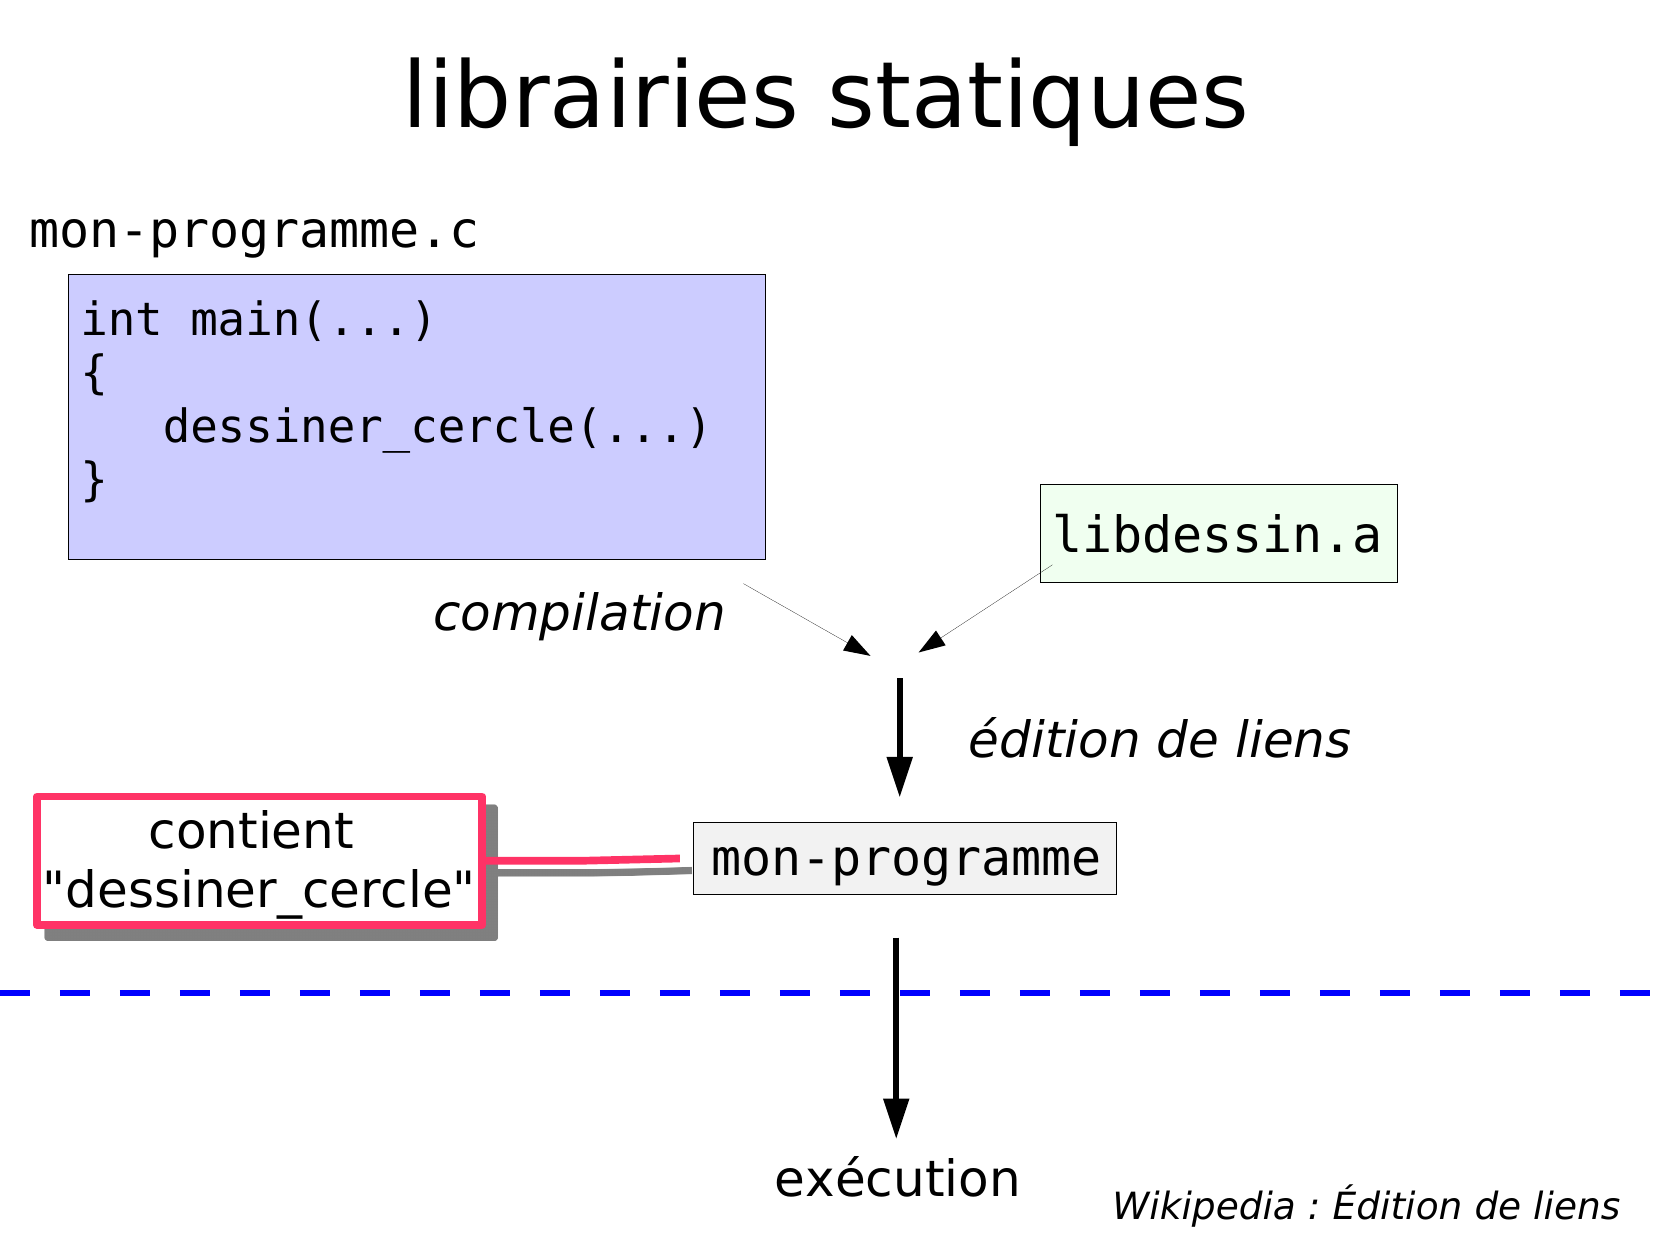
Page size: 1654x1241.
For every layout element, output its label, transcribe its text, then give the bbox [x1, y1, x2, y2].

title librairies statiques [0, 34, 1654, 158]
text_box [68, 274, 766, 560]
text_box int main(...) { dessiner_cercle(...) } [80, 293, 713, 560]
text_box [1040, 484, 1398, 583]
text_box mon-programme.c [29, 201, 480, 260]
text_box édition de liens [968, 711, 1353, 770]
text_box [693, 822, 1117, 895]
text_box Wikipedia : Édition de liens [1112, 1184, 1622, 1229]
text_box exécution [774, 1150, 1022, 1209]
text_box mon-programme [711, 828, 1102, 887]
text_box compilation [433, 583, 727, 642]
text_box contient "dessiner_cercle" [36, 796, 483, 925]
text_box libdessin.a [1052, 506, 1383, 565]
